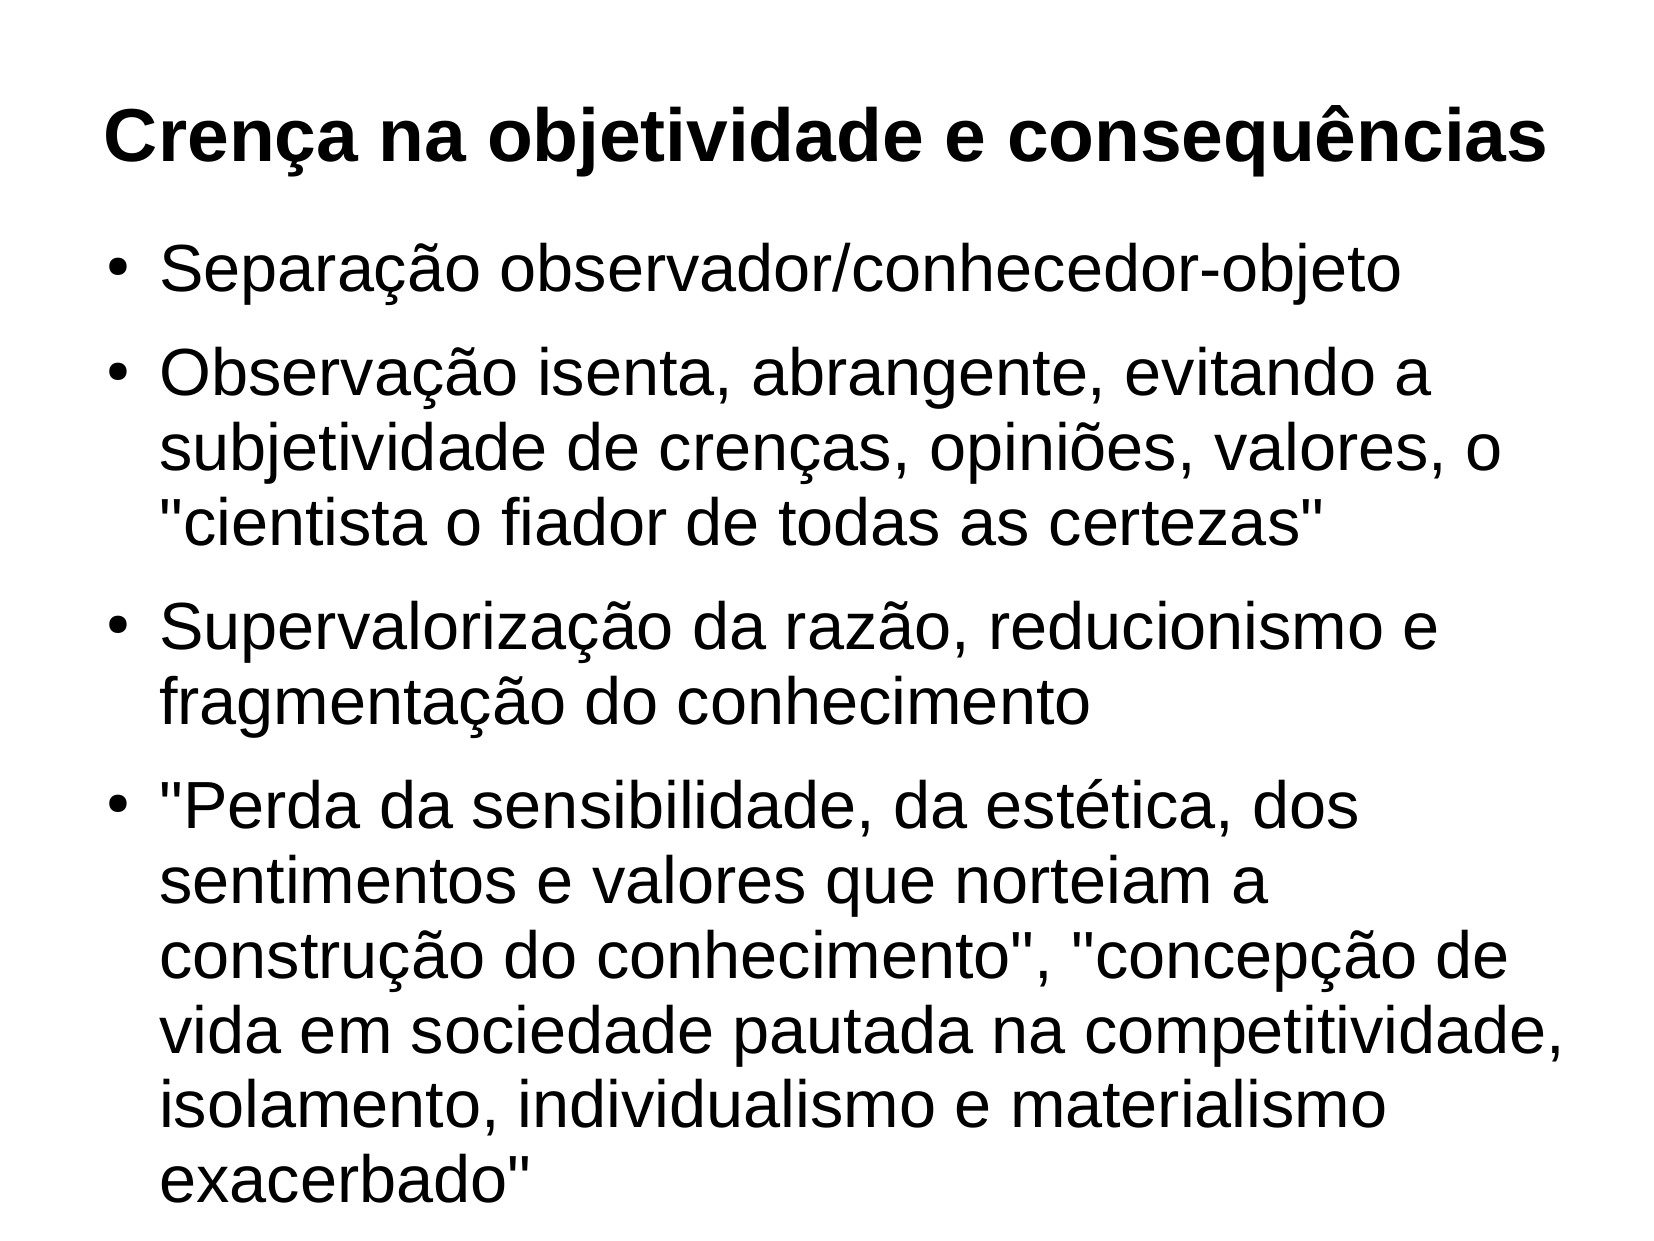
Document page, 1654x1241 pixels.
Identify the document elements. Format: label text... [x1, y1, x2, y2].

title Crença na objetividade e consequências [0, 31, 1654, 239]
list Separação observador/conhecedor-objeto Observação isenta, abrangente, evitando a subjetividade de crenças, opiniões, valores, o "cientista o fiador de todas as certezas" Supervalorização da razão, reducionismo e fragmentação do conhecimento "Perda da sensibilidade, da estética, dos sentimentos e valores que norteiam a construção do conhecimento", "concepção de vida em sociedade pautada na competitividade, isolamento, individualismo e materialismo exacerbado" [88, 231, 1577, 1217]
